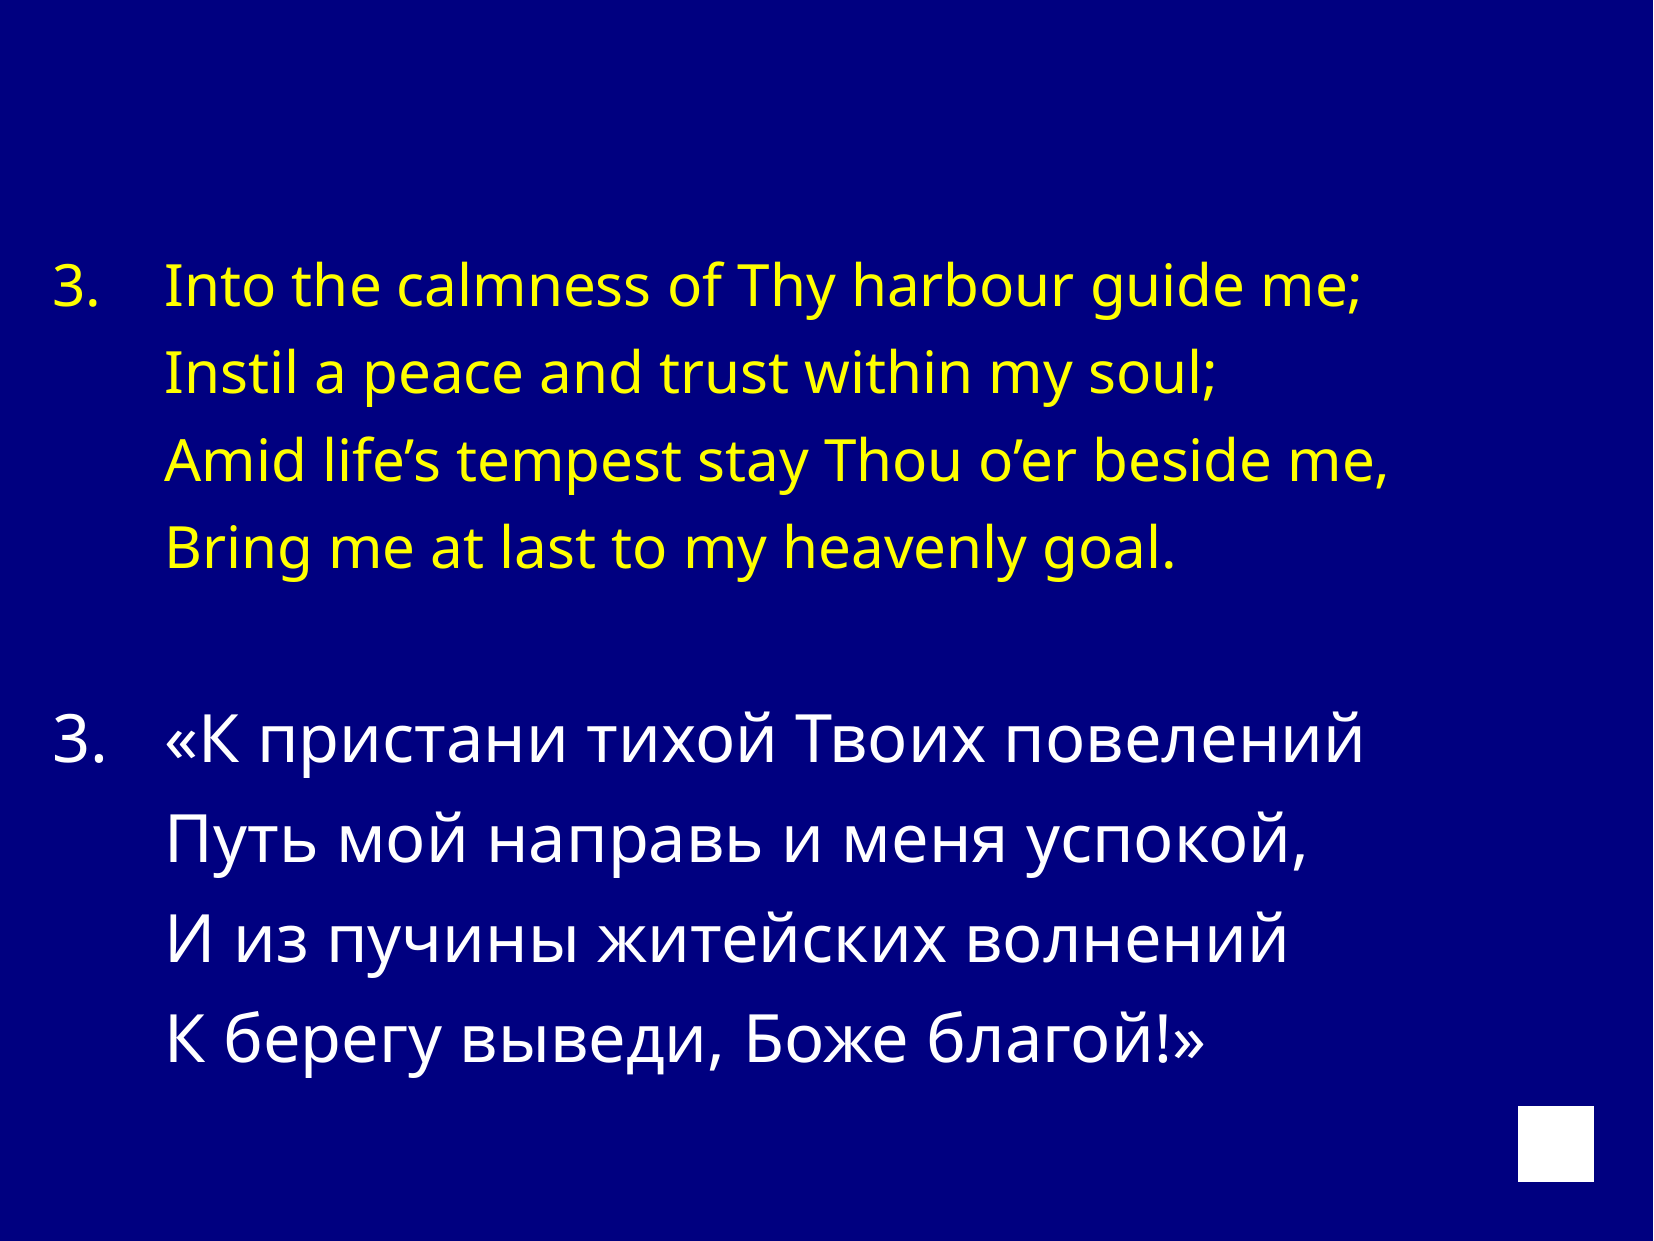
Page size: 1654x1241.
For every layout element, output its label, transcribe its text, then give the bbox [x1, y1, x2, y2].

text_box 3. «К пристани тихой Твоих повелений Путь мой направь и меня успокой, И из пучины житейских волнений К берегу выведи, Боже благой!» [37, 675, 1576, 1163]
text_box 3. Into the calmness of Thy harbour guide me; Instil a peace and trust within my soul; Amid life’s tempest stay Thou o’er beside me, Bring me at last to my heavenly goal. [37, 150, 1653, 638]
text_box [1518, 1106, 1594, 1182]
